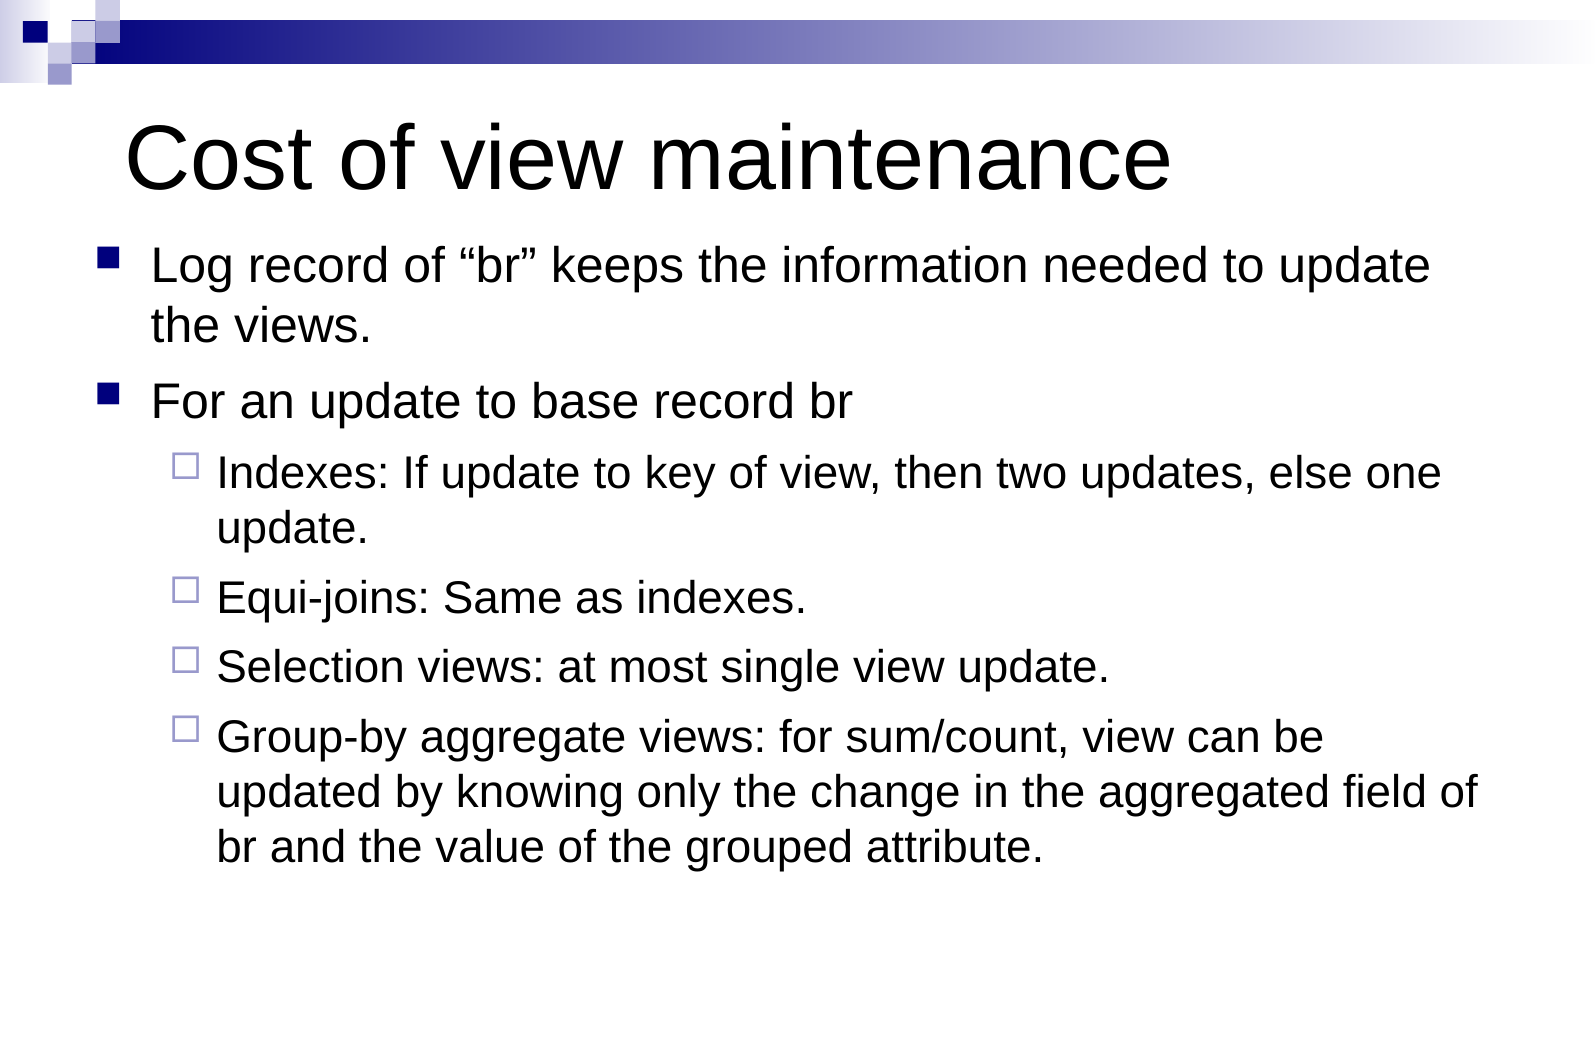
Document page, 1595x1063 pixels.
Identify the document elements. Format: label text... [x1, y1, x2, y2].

list Log record of “br” keeps the information needed to update the views. For an update to base record br Indexes: If update to key of view, then two updates, else one update. Equi-joins: Same as indexes. Selection views: at most single view update. Group-by aggregate views: for sum/count, view can be updated by knowing only the change in the aggregated field of br and the value of the grouped attribute. [79, 224, 1515, 1020]
title Cost of view maintenance [109, 80, 1477, 224]
